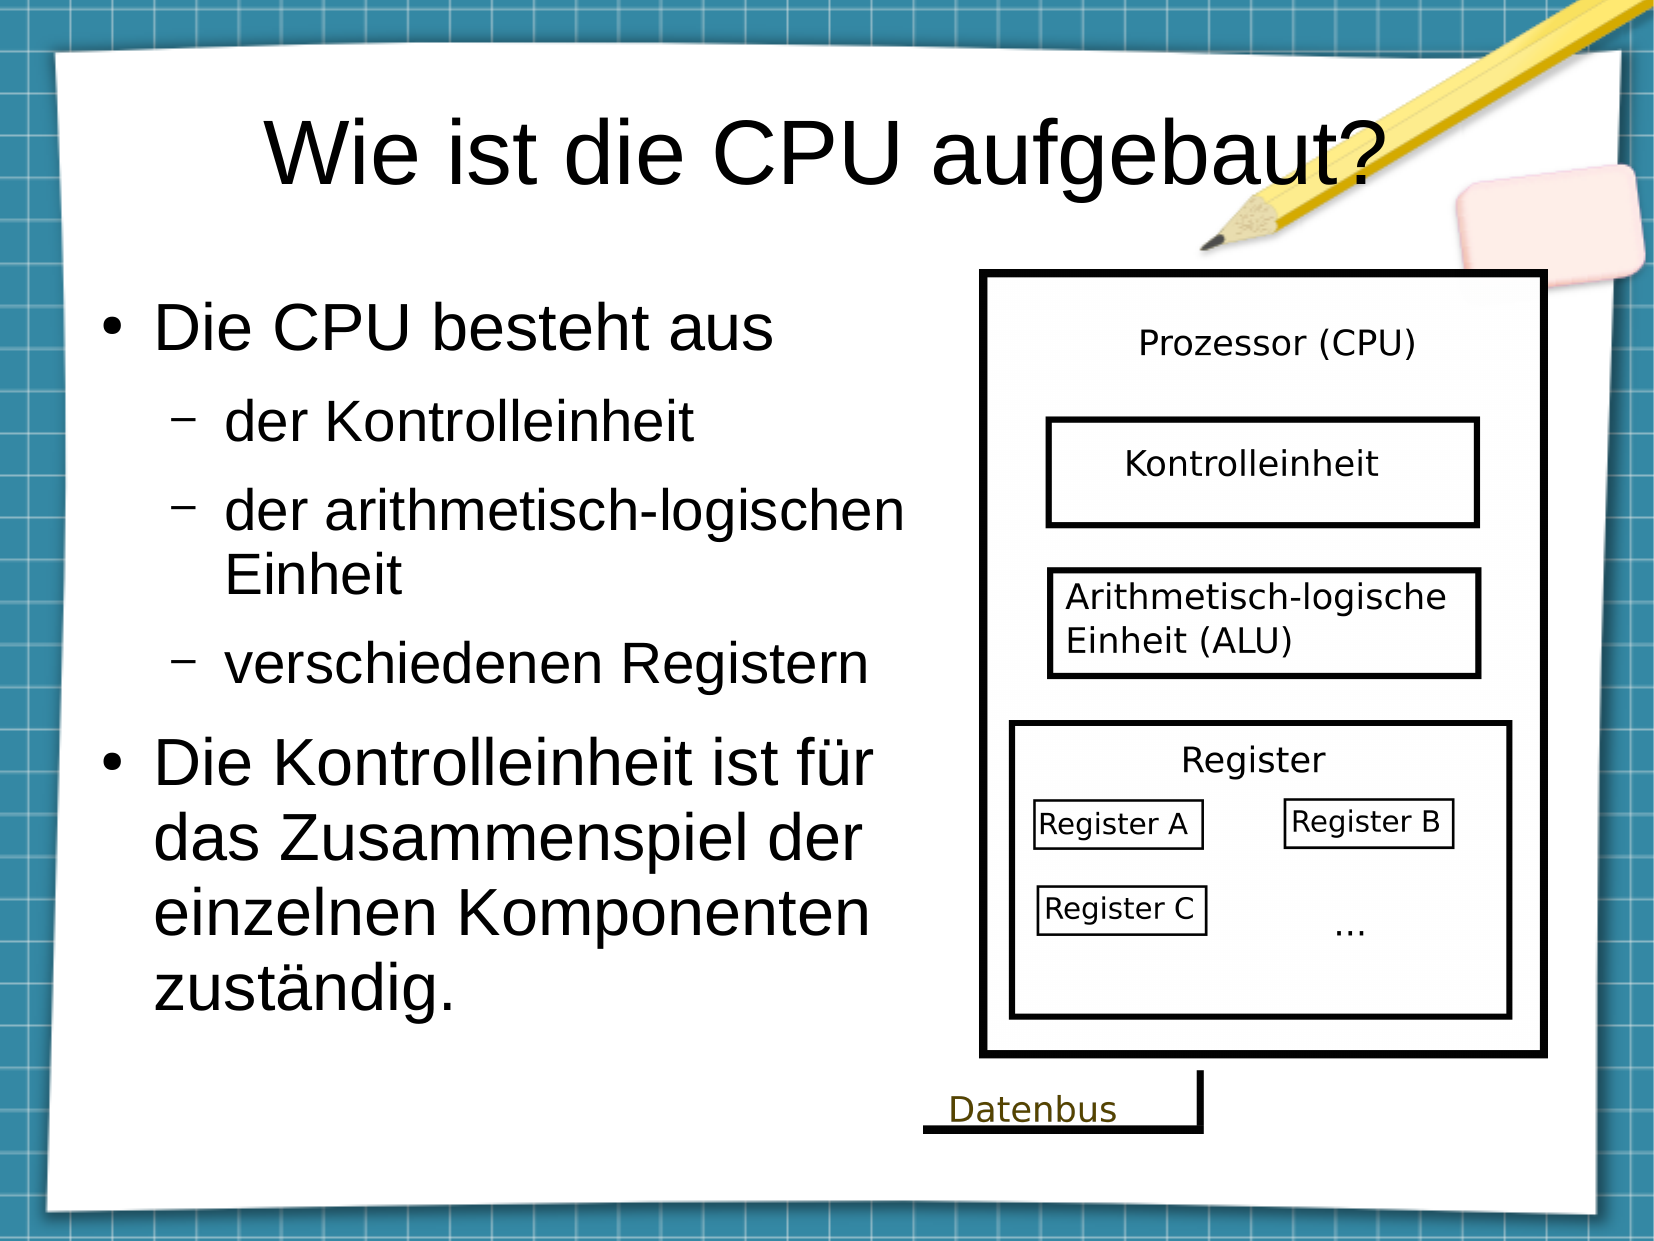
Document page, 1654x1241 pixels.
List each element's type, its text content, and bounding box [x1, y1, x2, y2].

list Die CPU besteht aus der Kontrolleinheit der arithmetisch-logischen Einheit verschiedenen Registern Die Kontrolleinheit ist für das Zusammenspiel der einzelnen Komponenten zuständig. [82, 290, 923, 1052]
title Wie ist die CPU aufgebaut? [82, 49, 1571, 257]
picture [0, 0, 1654, 1241]
